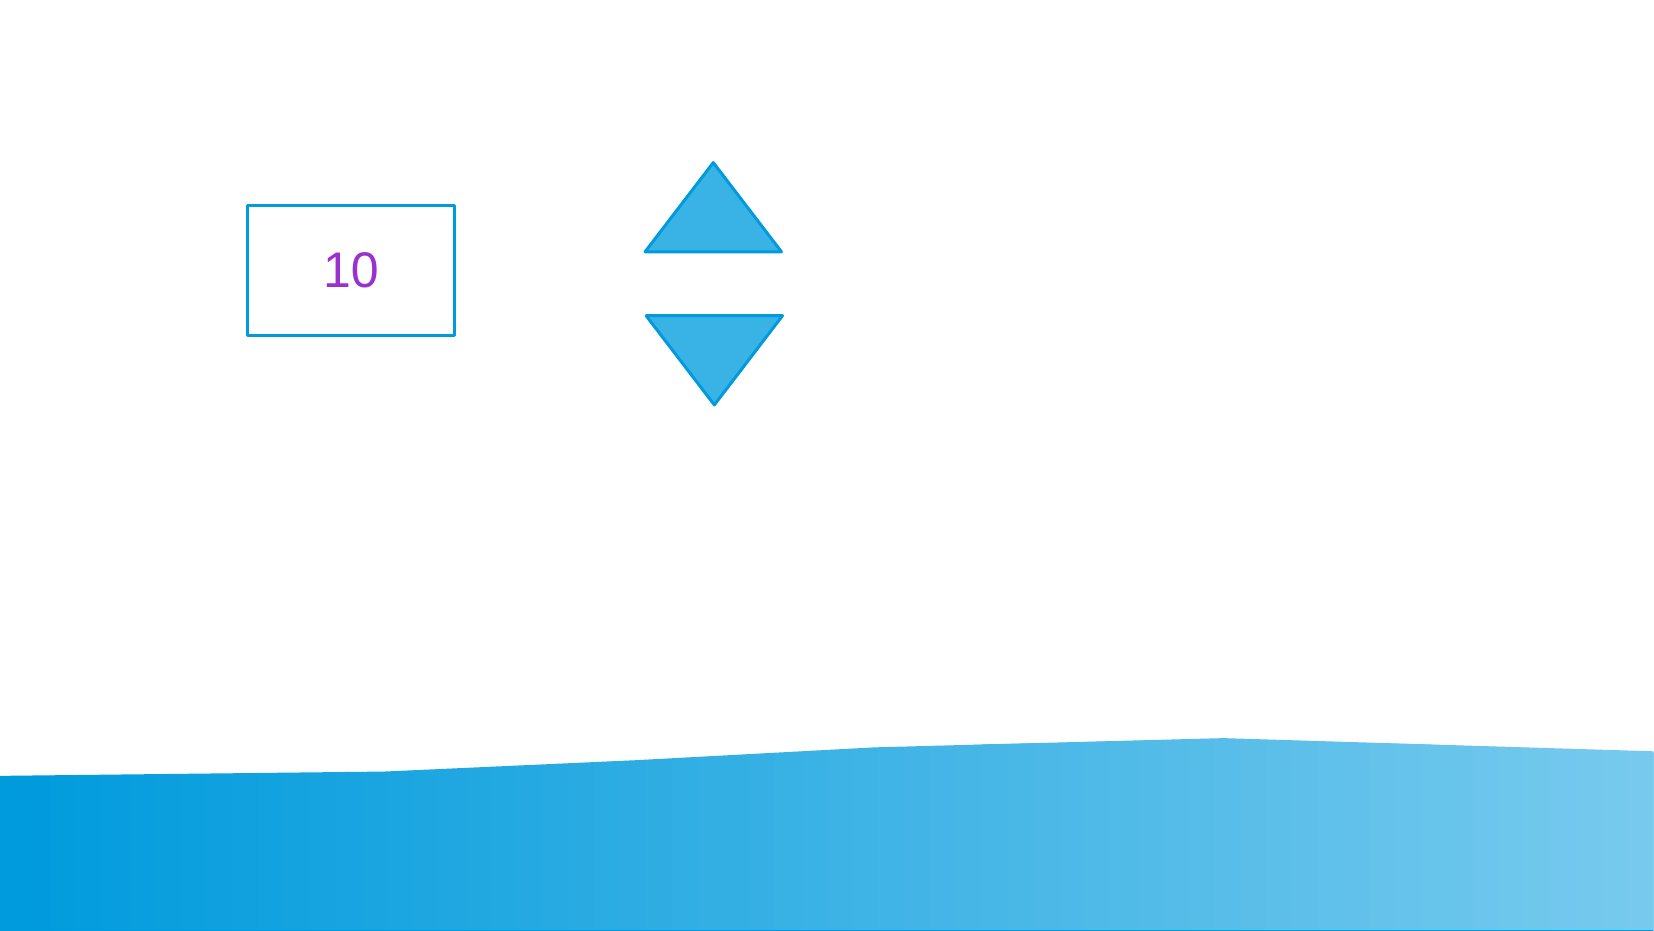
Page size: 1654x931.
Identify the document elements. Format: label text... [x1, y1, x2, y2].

text_box [645, 162, 782, 252]
text_box [646, 315, 783, 405]
text_box 10 [247, 205, 455, 336]
